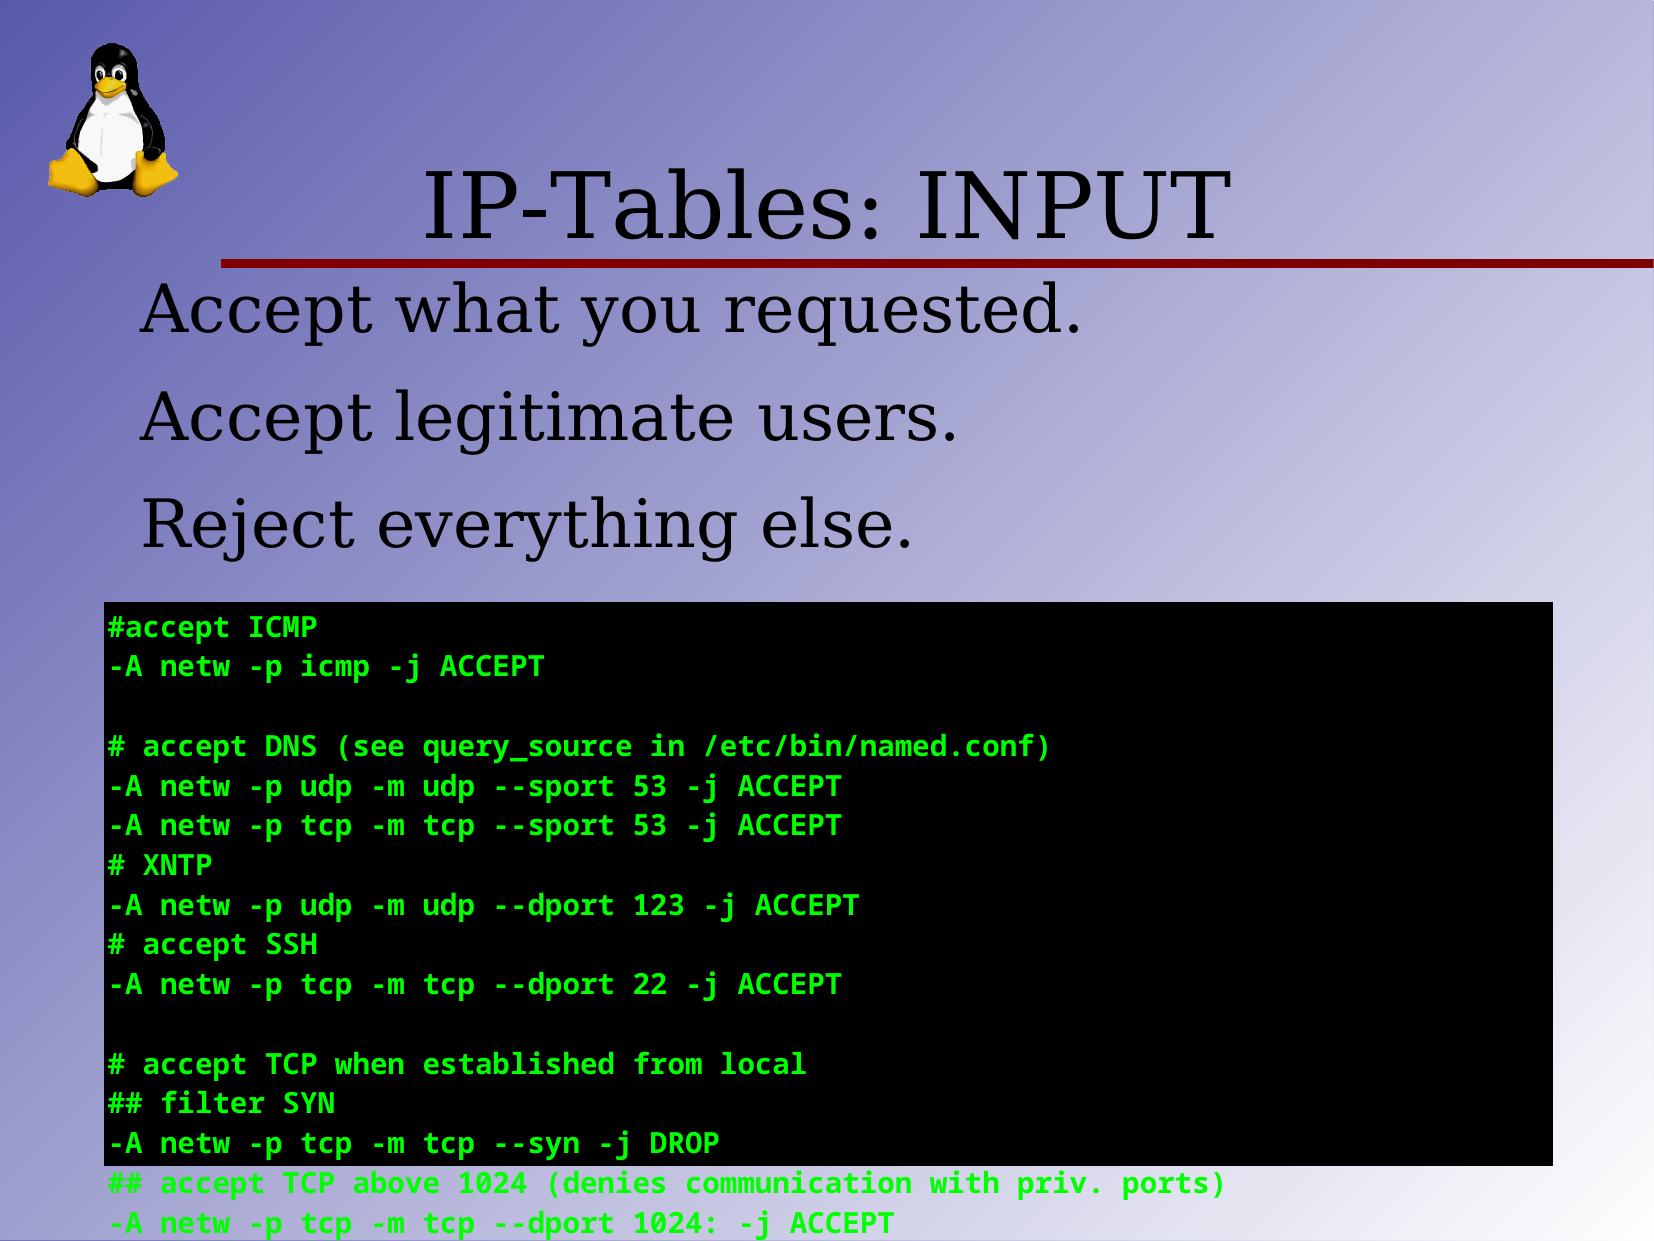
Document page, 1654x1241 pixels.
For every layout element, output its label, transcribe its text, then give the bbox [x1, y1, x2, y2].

title IP-Tables: INPUT [121, 102, 1534, 311]
list Accept what you requested. Accept legitimate users. Reject everything else. [123, 270, 1536, 581]
picture [48, 43, 178, 197]
text_box #accept ICMP -A netw -p icmp -j ACCEPT # accept DNS (see query_source in /etc/bin/named.conf) -A netw -p udp -m udp --sport 53 -j ACCEPT -A netw -p tcp -m tcp --sport 53 -j ACCEPT # XNTP -A netw -p udp -m udp --dport 123 -j ACCEPT # accept SSH -A netw -p tcp -m tcp --dport 22 -j ACCEPT # accept TCP when established from local ## filter SYN -A netw -p tcp -m tcp --syn -j DROP ## accept TCP above 1024 (denies communication with priv. ports) -A netw -p tcp -m tcp --dport 1024: -j ACCEPT [104, 602, 1553, 1166]
